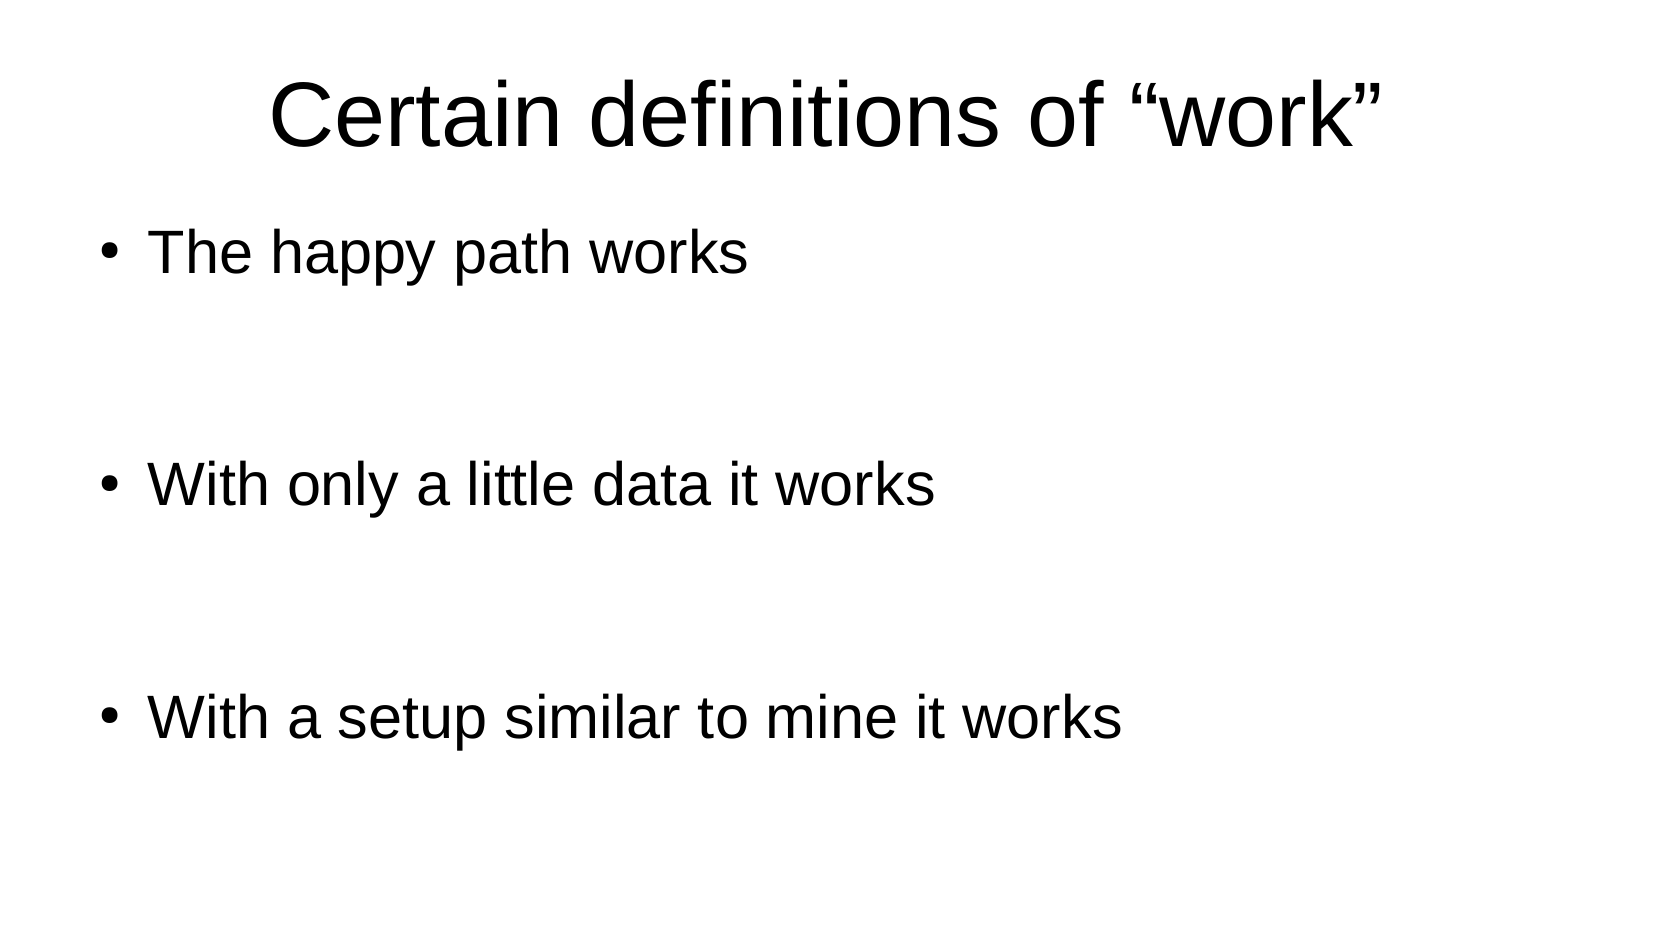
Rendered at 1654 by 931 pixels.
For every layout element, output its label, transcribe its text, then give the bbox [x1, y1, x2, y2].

list The happy path works With only a little data it works With a setup similar to mine it works [82, 217, 1571, 758]
title Certain definitions of “work” [82, 37, 1571, 193]
